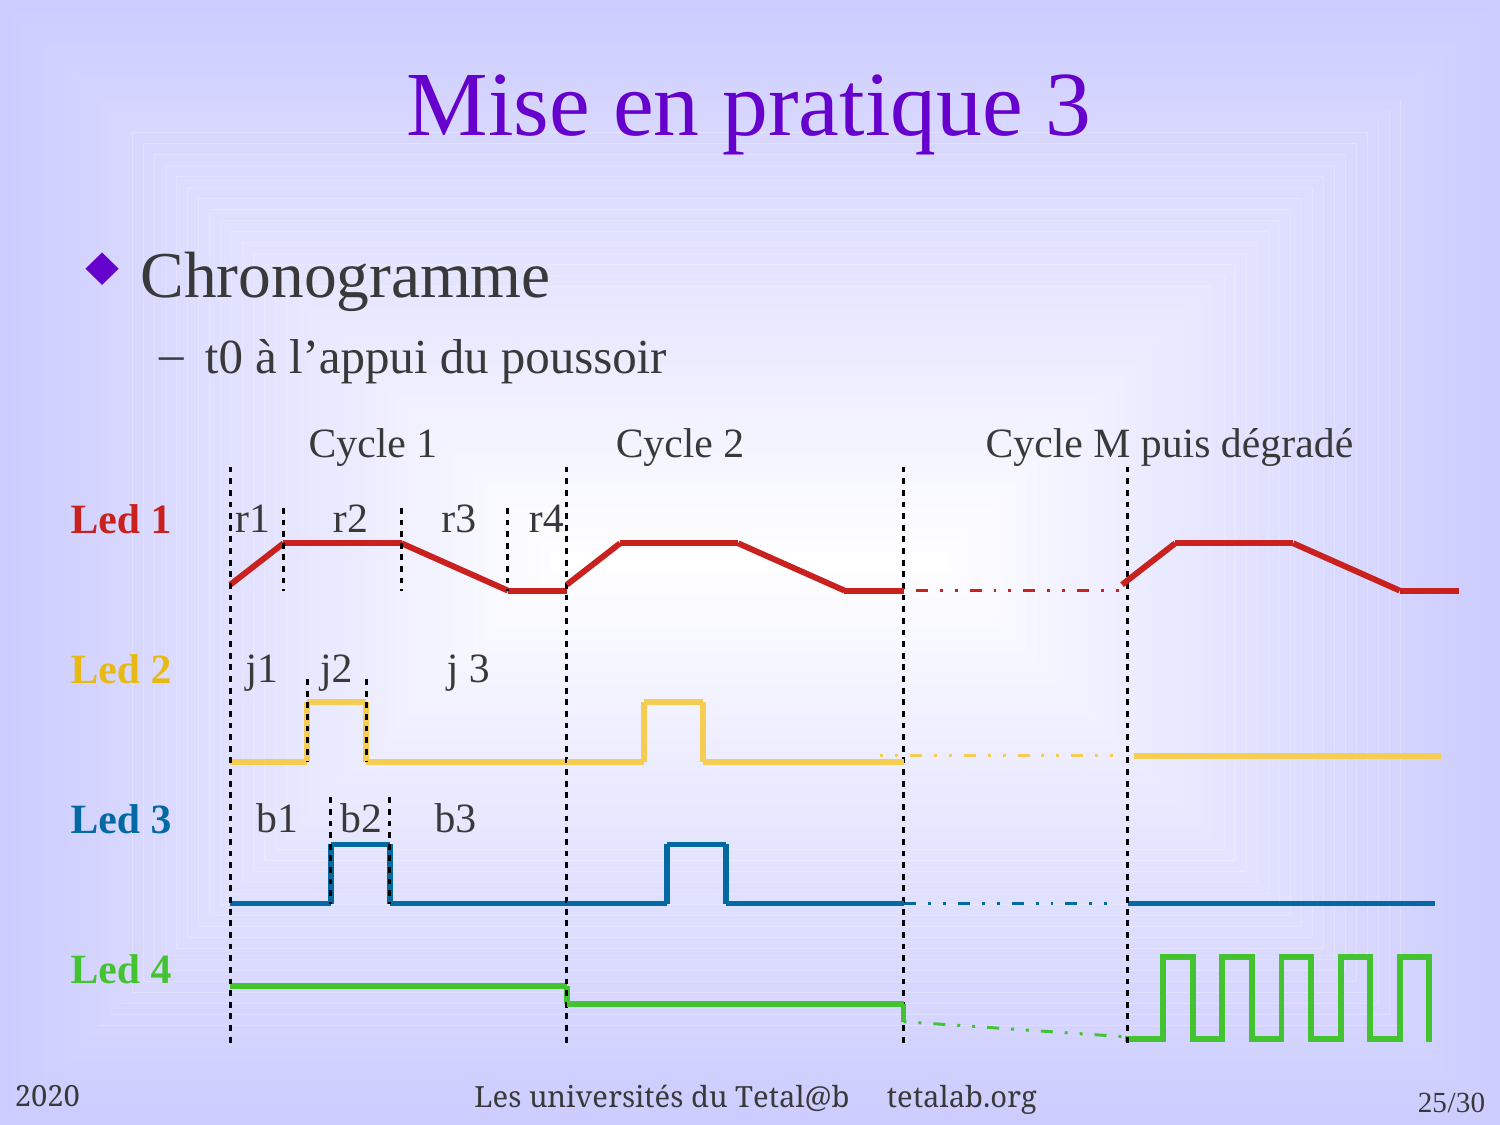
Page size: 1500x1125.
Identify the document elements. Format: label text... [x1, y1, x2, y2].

text_box Led 1 Led 2 Led 3 Led 4 [35, 484, 207, 1000]
text_box Cycle 1 Cycle 2 Cycle M puis dégradé r1 r2 r3 r4 j1 j2 j 3 b1 b2 b3 [188, 392, 1418, 849]
list Chronogramme t0 à l’appui du poussoir [70, 224, 1453, 392]
title Mise en pratique 3 [0, 0, 1500, 198]
